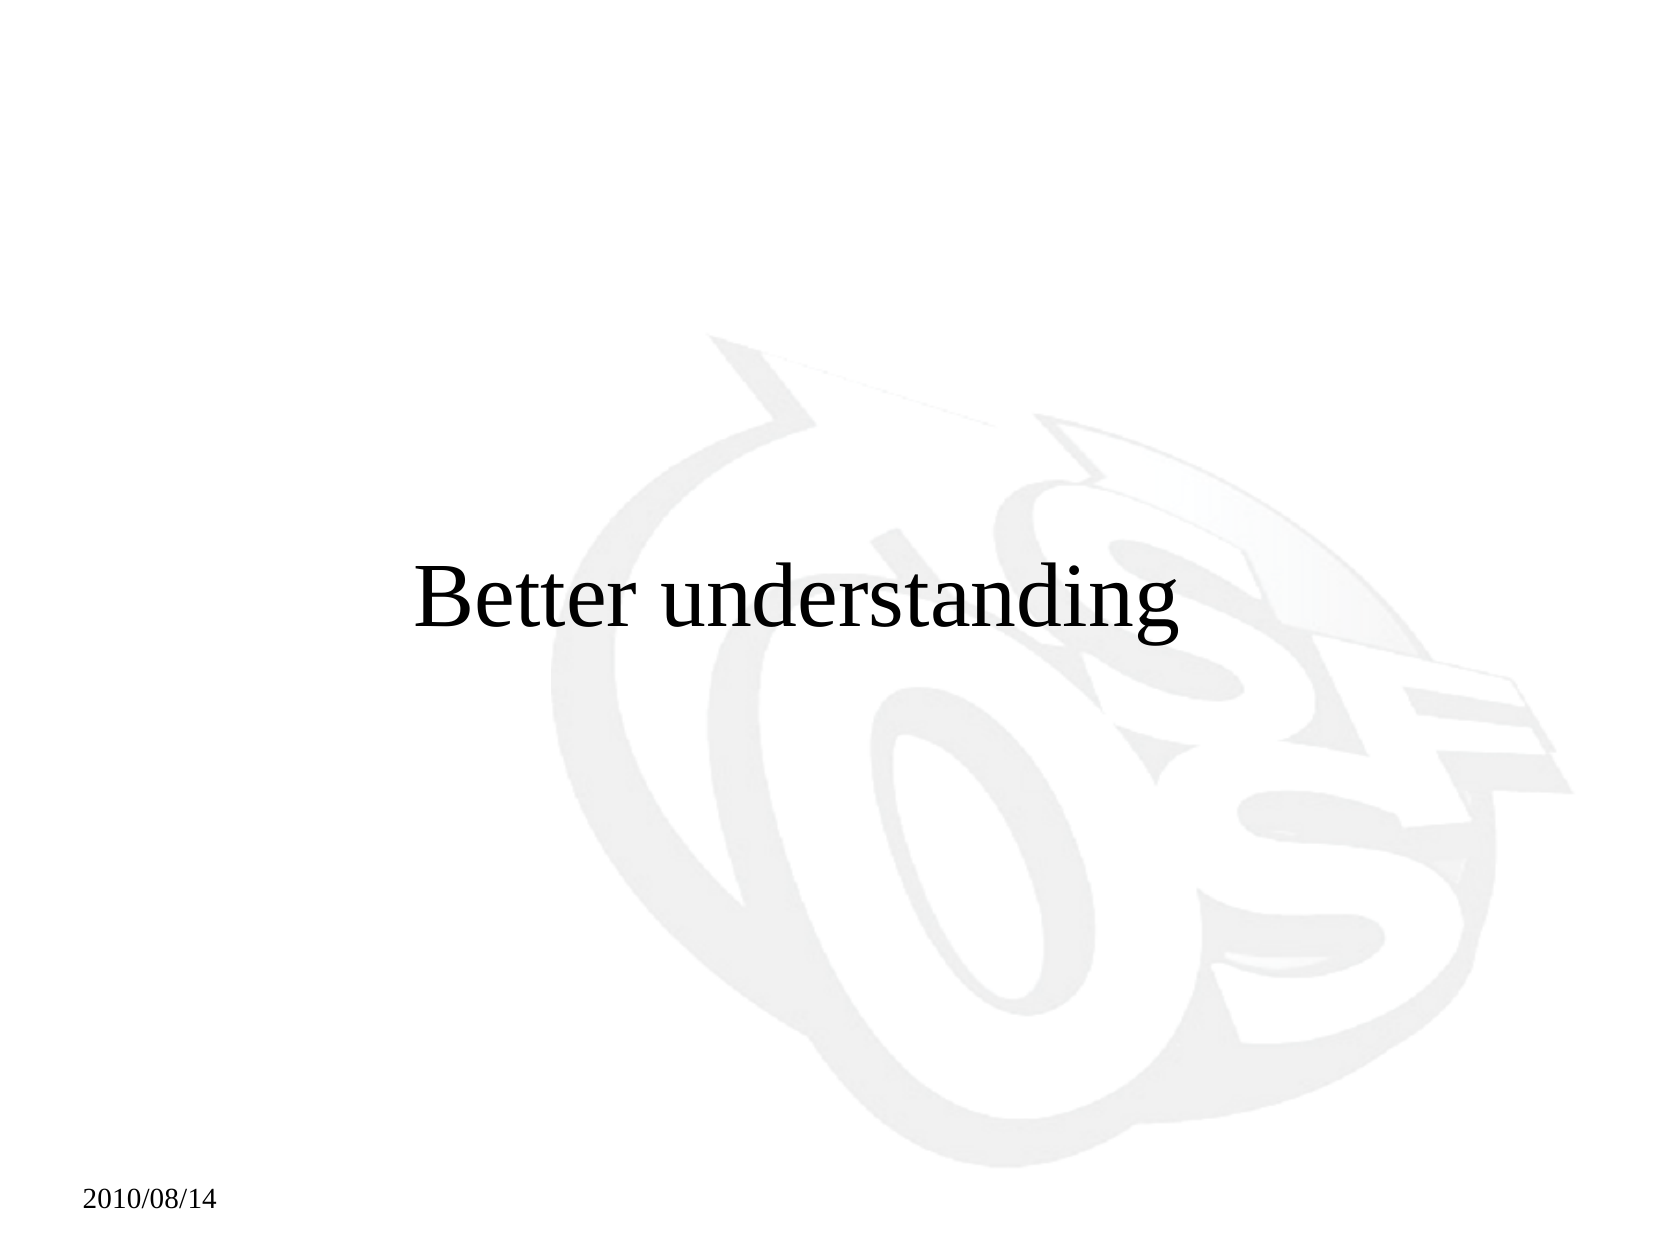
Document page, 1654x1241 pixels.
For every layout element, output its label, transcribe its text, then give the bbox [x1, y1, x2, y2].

title Better understanding [177, 431, 1418, 709]
picture [551, 331, 1577, 1170]
